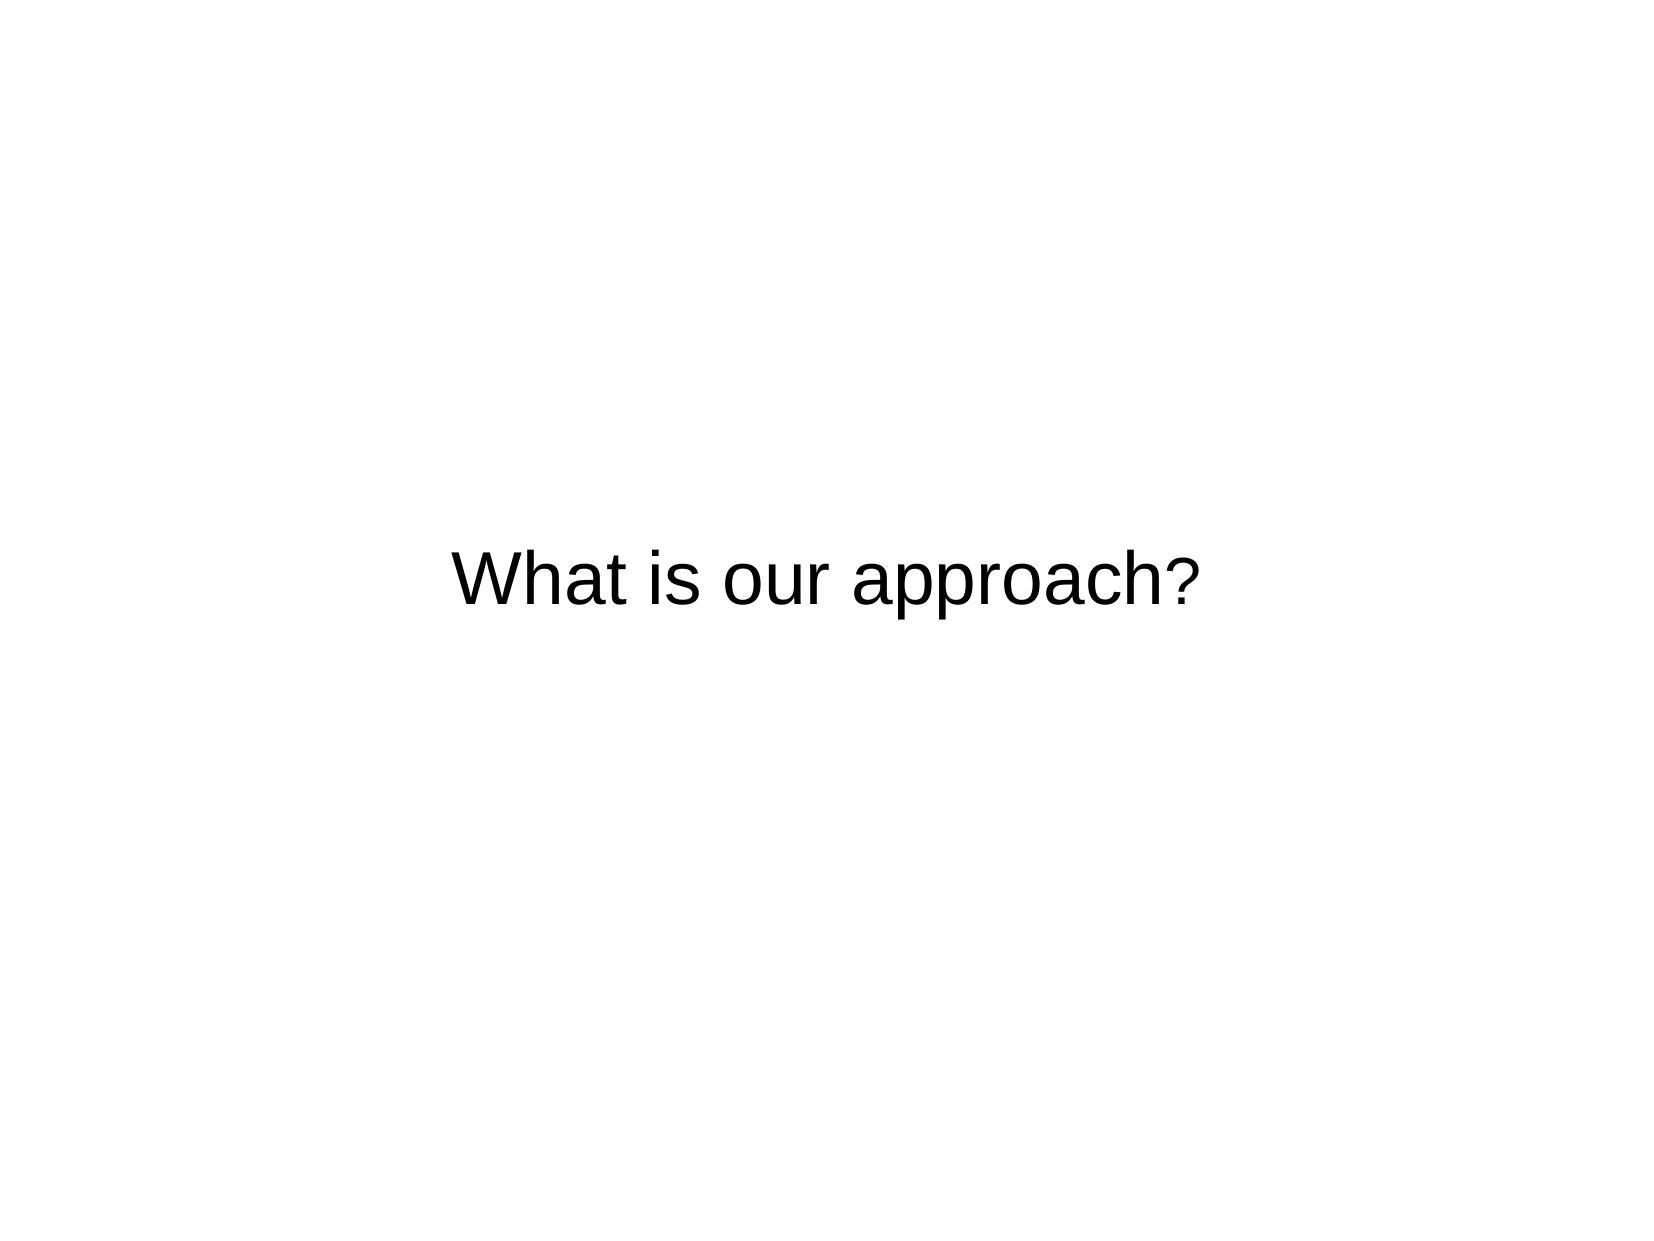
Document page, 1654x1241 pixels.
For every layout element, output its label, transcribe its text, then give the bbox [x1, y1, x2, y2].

subtitle What is our approach? [82, 101, 1571, 1056]
